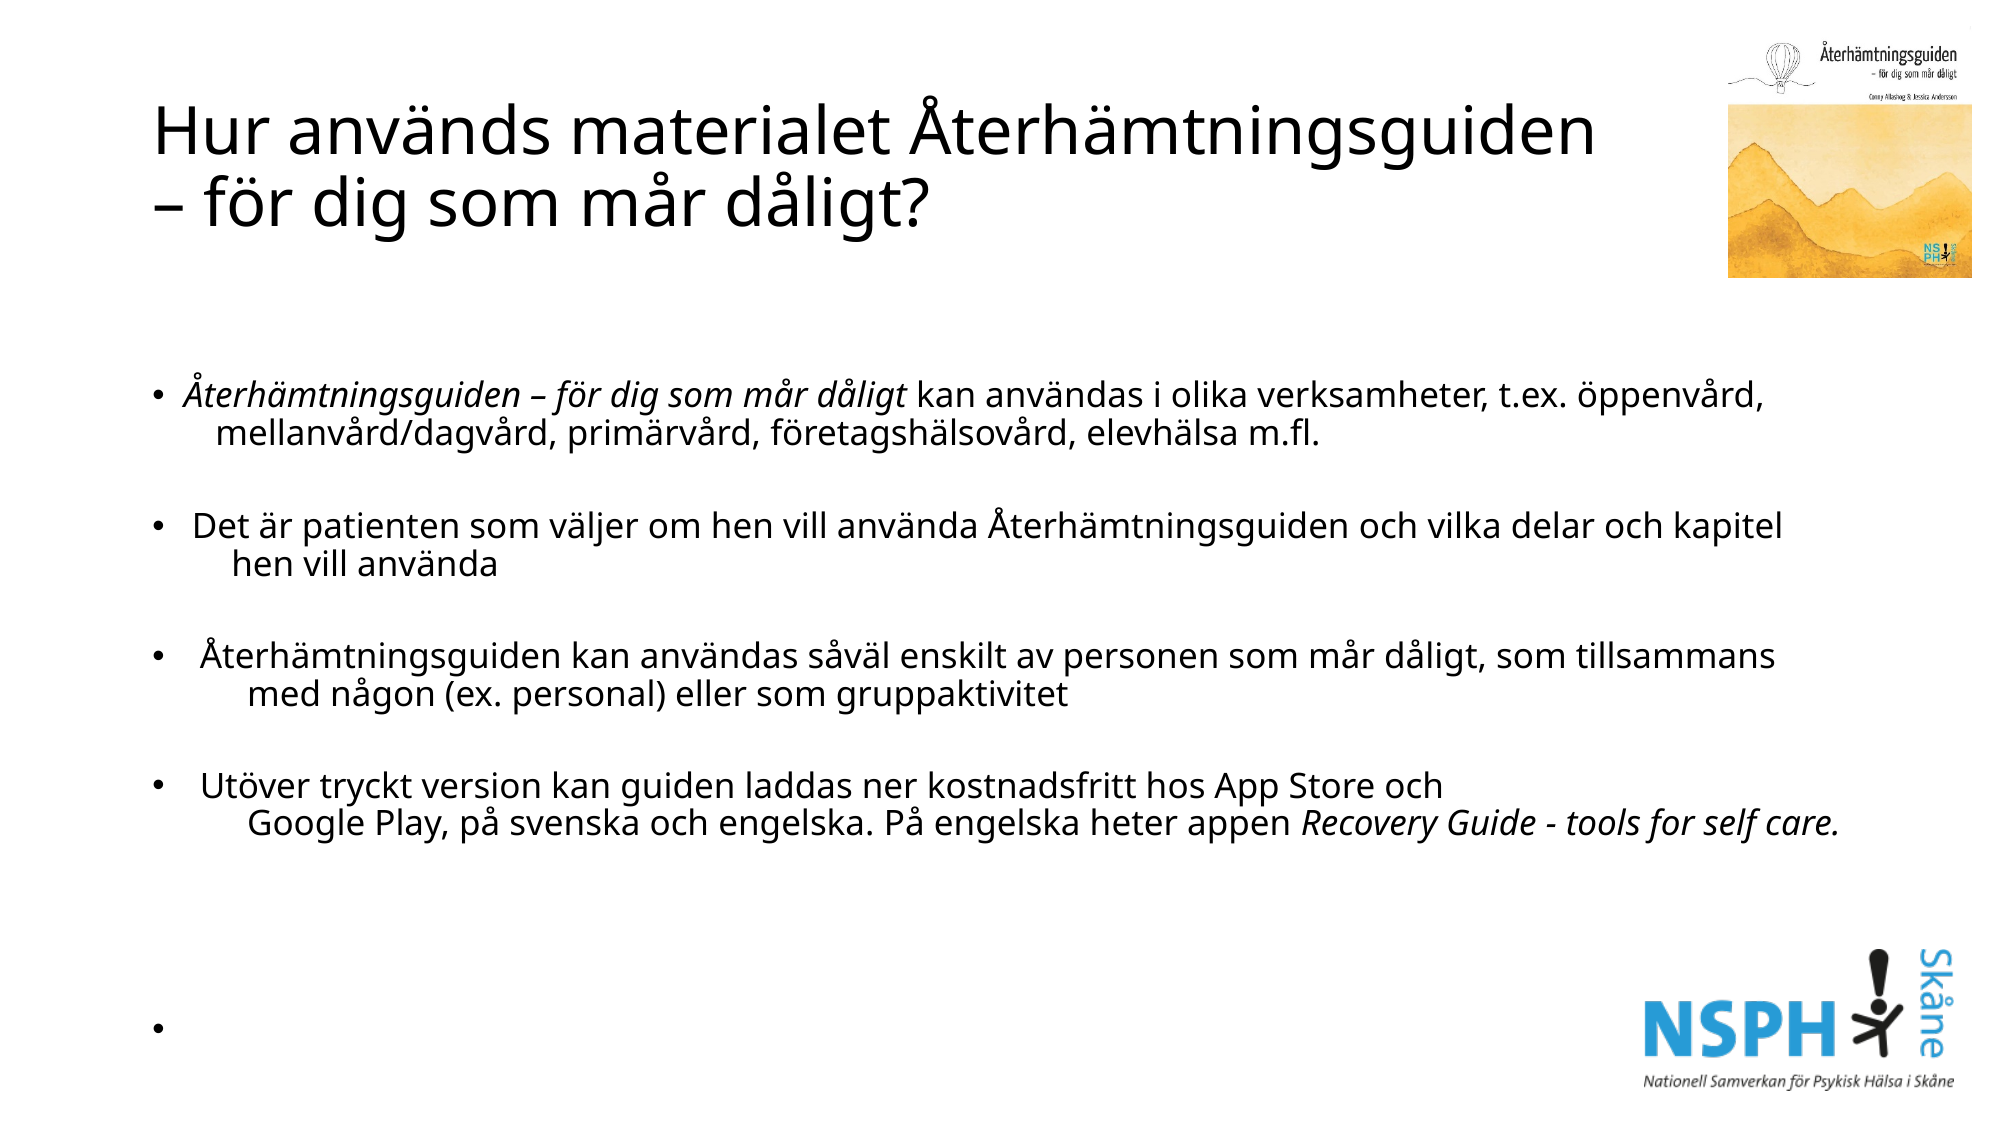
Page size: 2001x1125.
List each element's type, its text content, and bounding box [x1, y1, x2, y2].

picture [1644, 949, 1954, 1091]
list Återhämtningsguiden – för dig som mår dåligt kan användas i olika verksamheter, t.ex. öppenvård, mellanvård/dagvård, primärvård, företagshälsovård, elevhälsa m.fl. Det är patienten som väljer om hen vill använda Återhämtningsguiden och vilka delar och kapitel hen vill använda Återhämtningsguiden kan användas såväl enskilt av personen som mår dåligt, som tillsammans med någon (ex. personal) eller som gruppaktivitet Utöver tryckt version kan guiden laddas ner kostnadsfritt hos App Store och Google Play, på svenska och engelska. På engelska heter appen Recovery Guide - tools for self care. [137, 310, 1863, 983]
title Hur används materialet Återhämtningsguiden – för dig som mår dåligt? [137, 59, 1728, 278]
picture [1728, 26, 1972, 278]
